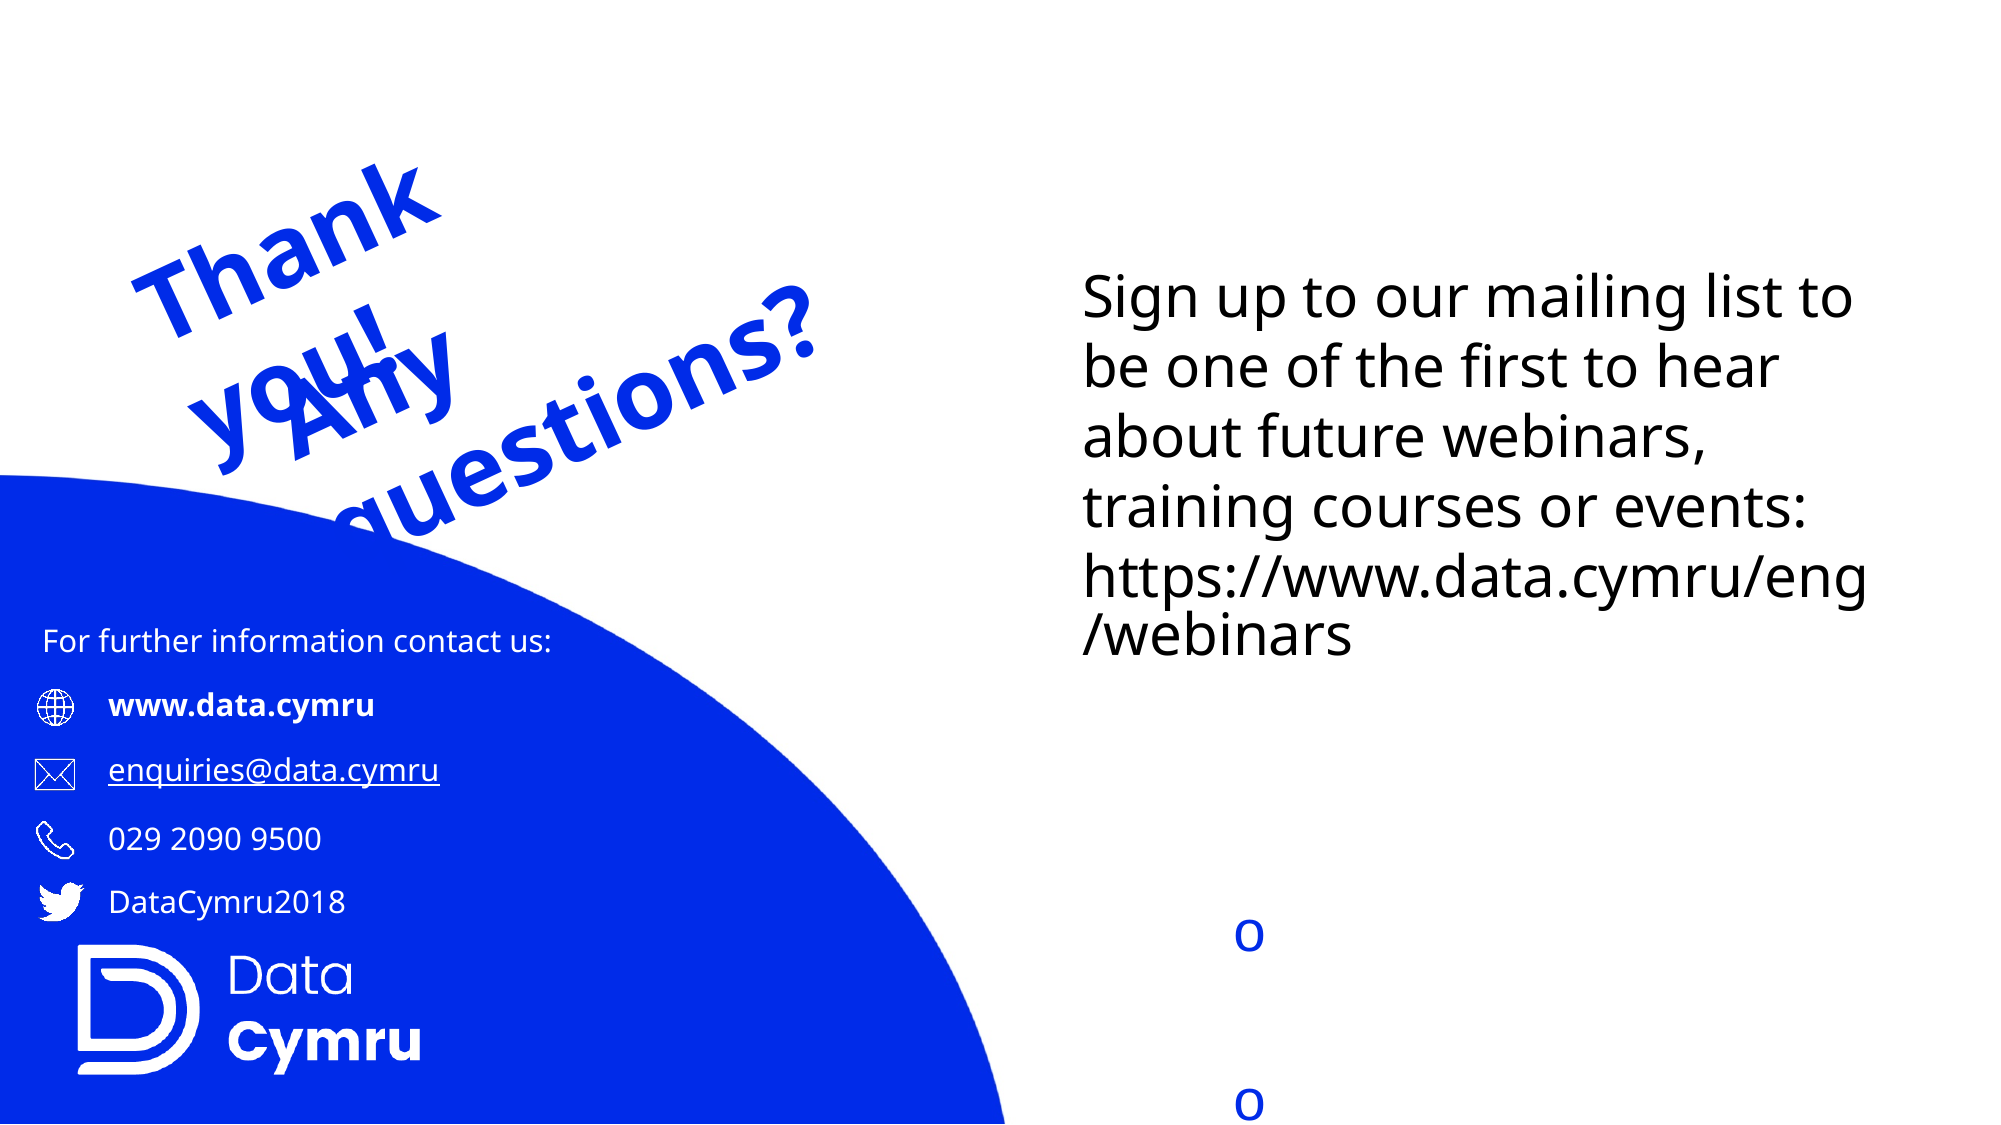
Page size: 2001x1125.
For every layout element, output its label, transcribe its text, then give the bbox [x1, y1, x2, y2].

picture [0, 446, 1034, 1124]
text_box Sign up to our mailing list to be one of the first to hear about future webinars, training courses or events: https://www.data.cymru/eng/webinars [1070, 253, 1900, 740]
text_box Any questions? [236, 73, 933, 495]
text_box Thank you! [100, 11, 684, 381]
text_box For further information contact us: www.data.cymru enquiries@data.cymru 029 2090 9500 DataCymru2018 [27, 608, 576, 977]
